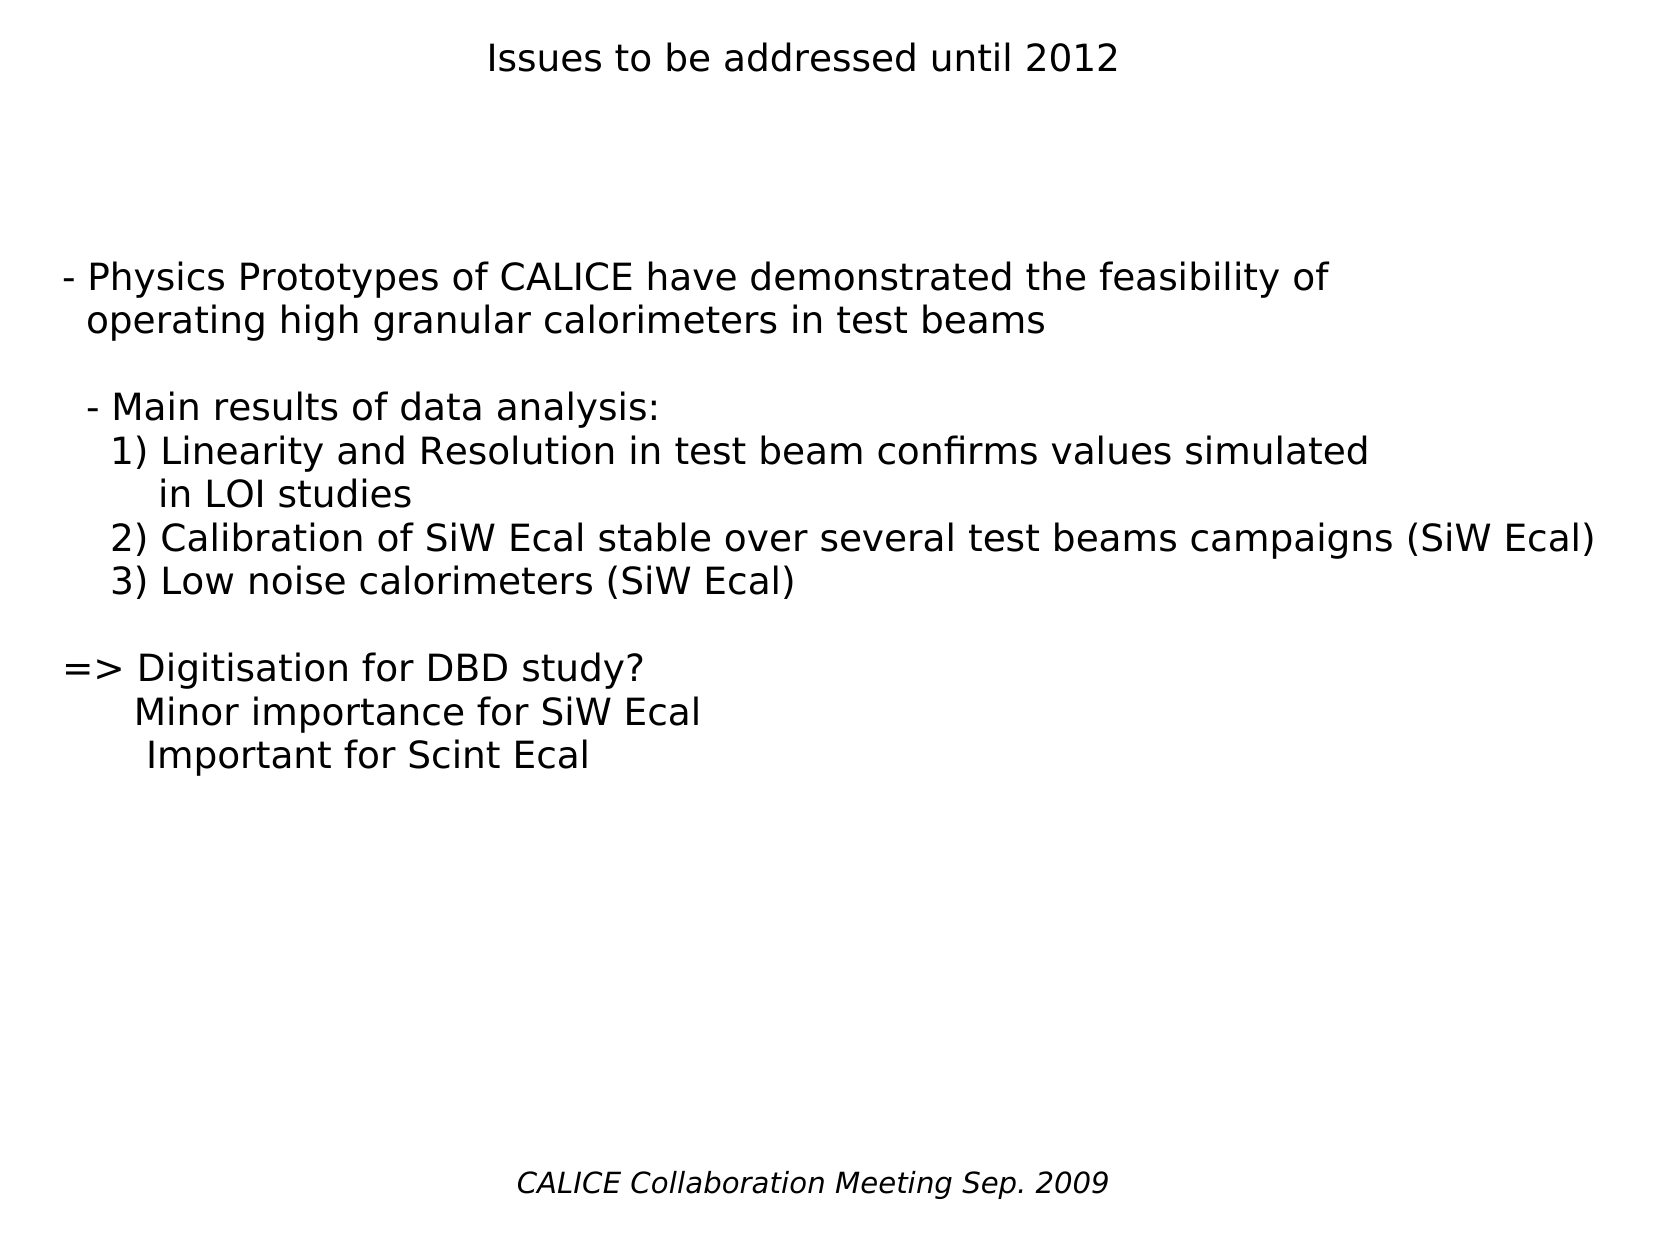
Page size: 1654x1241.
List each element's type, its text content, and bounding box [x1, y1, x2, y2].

text_box Issues to be addressed until 2012 [471, 29, 1123, 88]
text_box - Physics Prototypes of CALICE have demonstrated the feasibility of operating high granular calorimeters in test beams - Main results of data analysis: 1) Linearity and Resolution in test beam confirms values simulated in LOI studies 2) Calibration of SiW Ecal stable over several test beams campaigns (SiW Ecal) 3) Low noise calorimeters (SiW Ecal) => Digitisation for DBD study? Minor importance for SiW Ecal Important for Scint Ecal [47, 248, 1580, 873]
